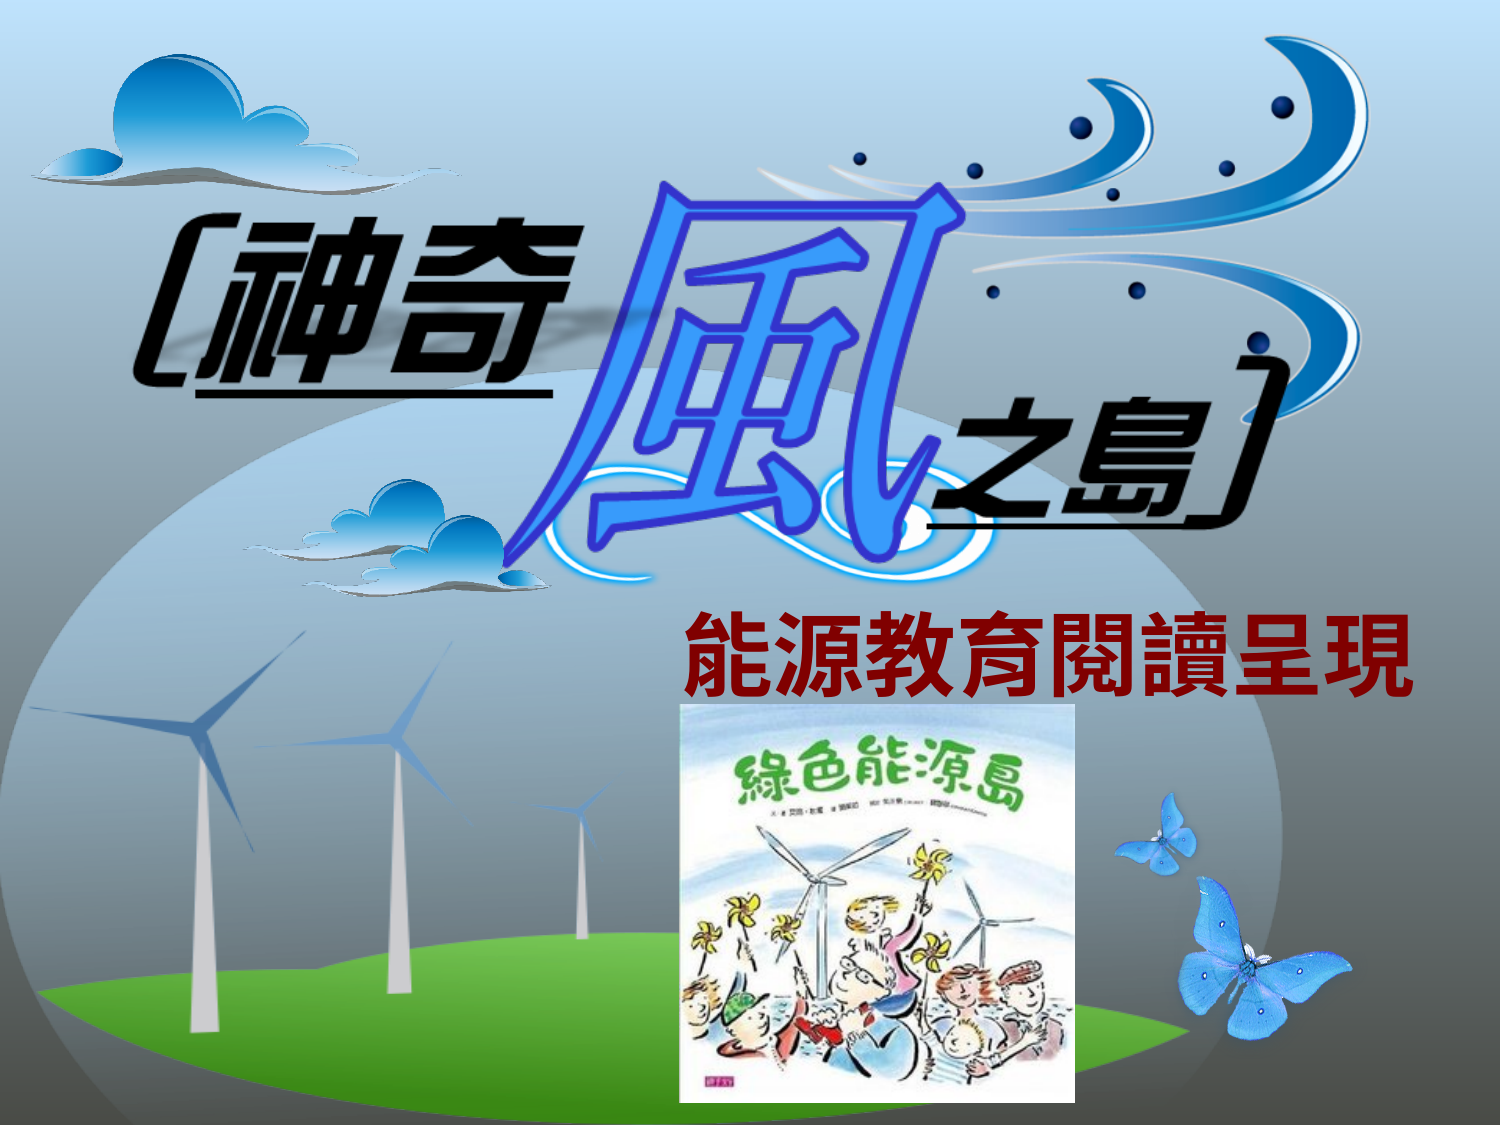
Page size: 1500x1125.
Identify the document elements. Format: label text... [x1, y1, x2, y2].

picture [0, 0, 1388, 649]
picture [679, 704, 1075, 1103]
picture [1104, 824, 1368, 1059]
title 能源教育閱讀呈現 [618, 481, 1479, 824]
